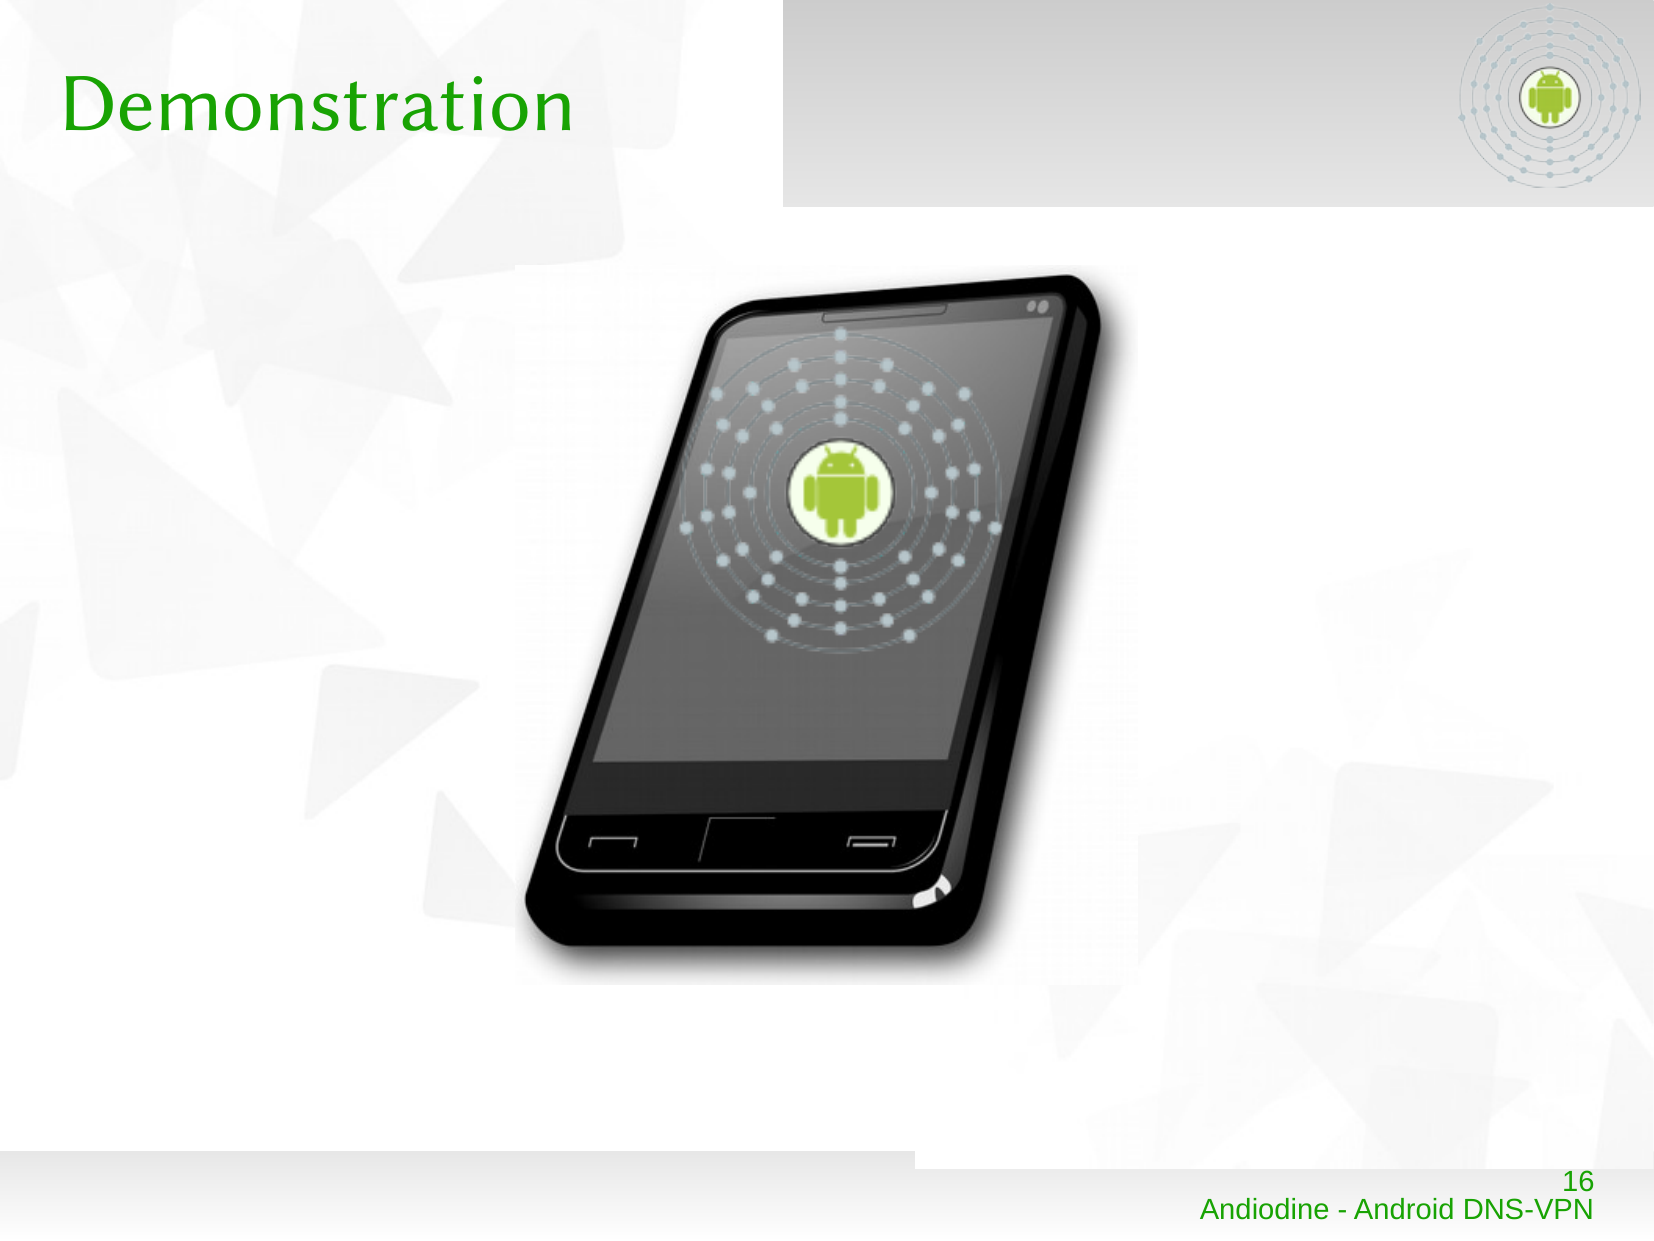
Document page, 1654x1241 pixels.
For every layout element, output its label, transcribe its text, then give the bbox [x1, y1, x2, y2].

picture [0, 0, 1654, 1169]
title Demonstration [59, 29, 1595, 178]
picture [1458, 3, 1641, 188]
